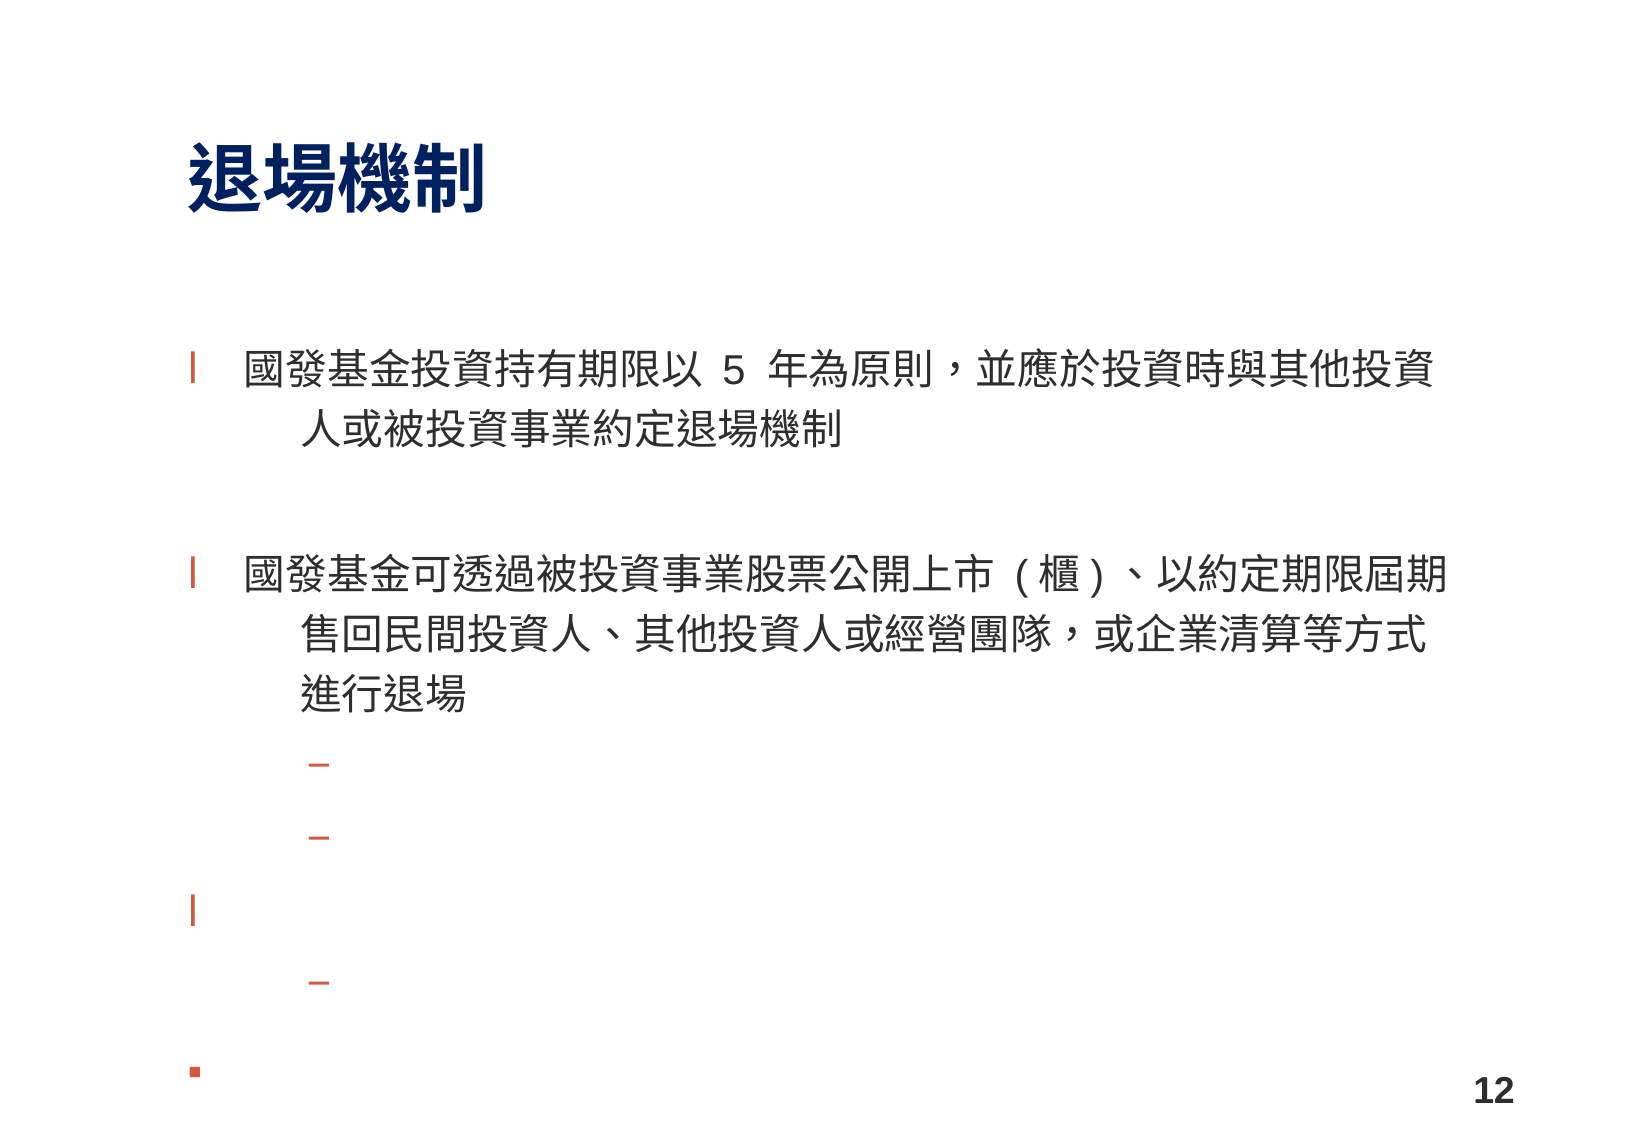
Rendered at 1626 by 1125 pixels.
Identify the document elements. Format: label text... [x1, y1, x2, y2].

text_box 11 [1458, 1052, 1581, 1125]
title 退場機制 [172, 82, 1453, 271]
list 國發基金投資持有期限以 5 年為原則，並應於投資時與其他投資人或被投資事業約定退場機制 國發基金可透過被投資事業股票公開上市 (櫃)、以約定期限屆期售回民間投資人、其他投資人或經營團隊，或企業清算等方式進行退場 [172, 324, 1478, 950]
